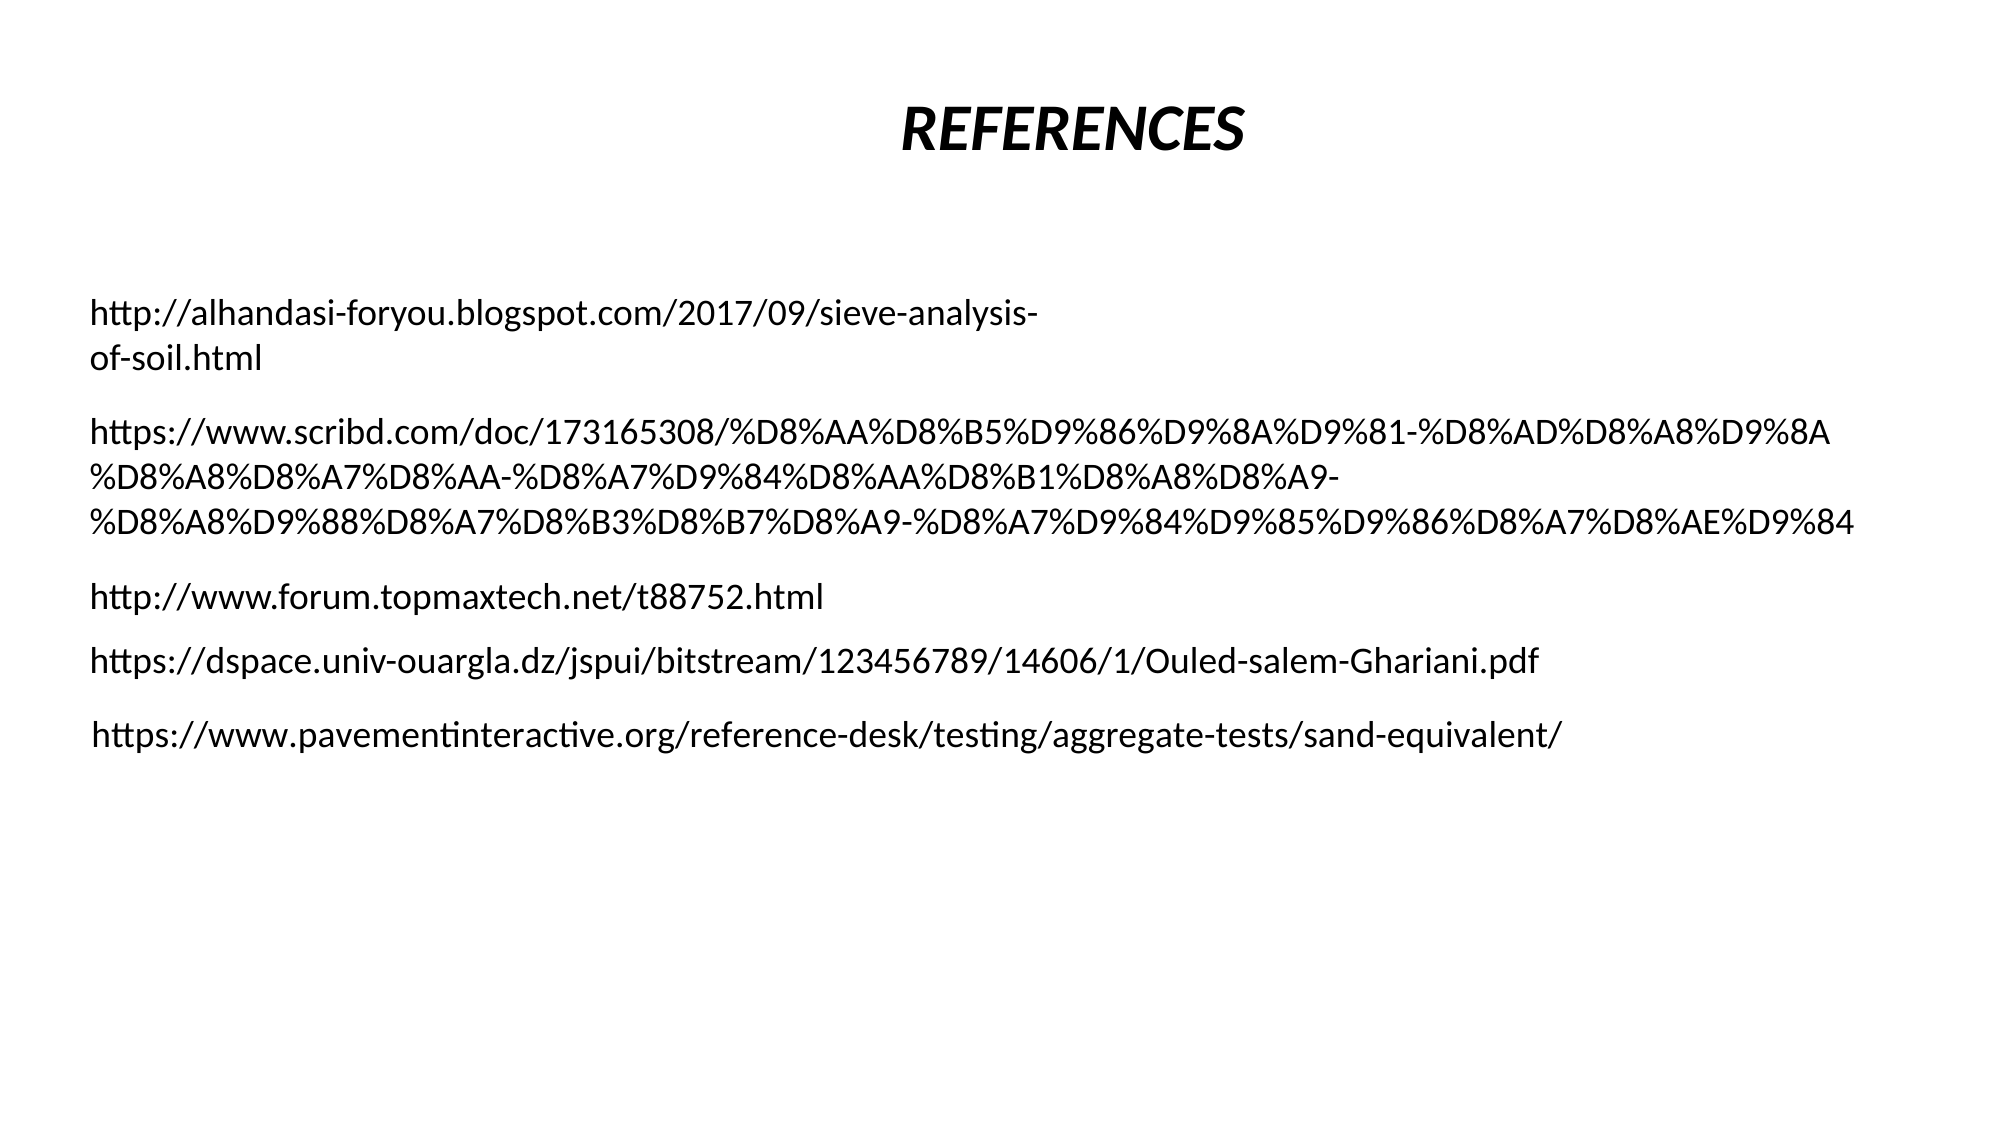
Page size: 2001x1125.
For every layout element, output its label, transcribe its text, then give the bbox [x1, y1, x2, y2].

text_box https://www.pavementinteractive.org/reference-desk/testing/aggregate-tests/sand-equivalent/ [77, 703, 1620, 763]
text_box http://alhandasi-foryou.blogspot.com/2017/09/sieve-analysis-of-soil.html [75, 280, 1075, 385]
text_box https://dspace.univ-ouargla.dz/jspui/bitstream/123456789/14606/1/Ouled-salem-Ghariani.pdf [75, 629, 1602, 689]
text_box http://www.forum.topmaxtech.net/t88752.html [75, 565, 840, 625]
text_box REFERENCES [885, 77, 1260, 172]
text_box https://www.scribd.com/doc/173165308/%D8%AA%D8%B5%D9%86%D9%8A%D9%81-%D8%AD%D8%A8%D9%8A%D8%A8%D8%A7%D8%AA-%D8%A7%D9%84%D8%AA%D8%B1%D8%A8%D8%A9-%D8%A8%D9%88%D8%A7%D8%B3%D8%B7%D8%A9-%D8%A7%D9%84%D9%85%D9%86%D8%A7%D8%AE%D9%84 [75, 400, 1940, 550]
